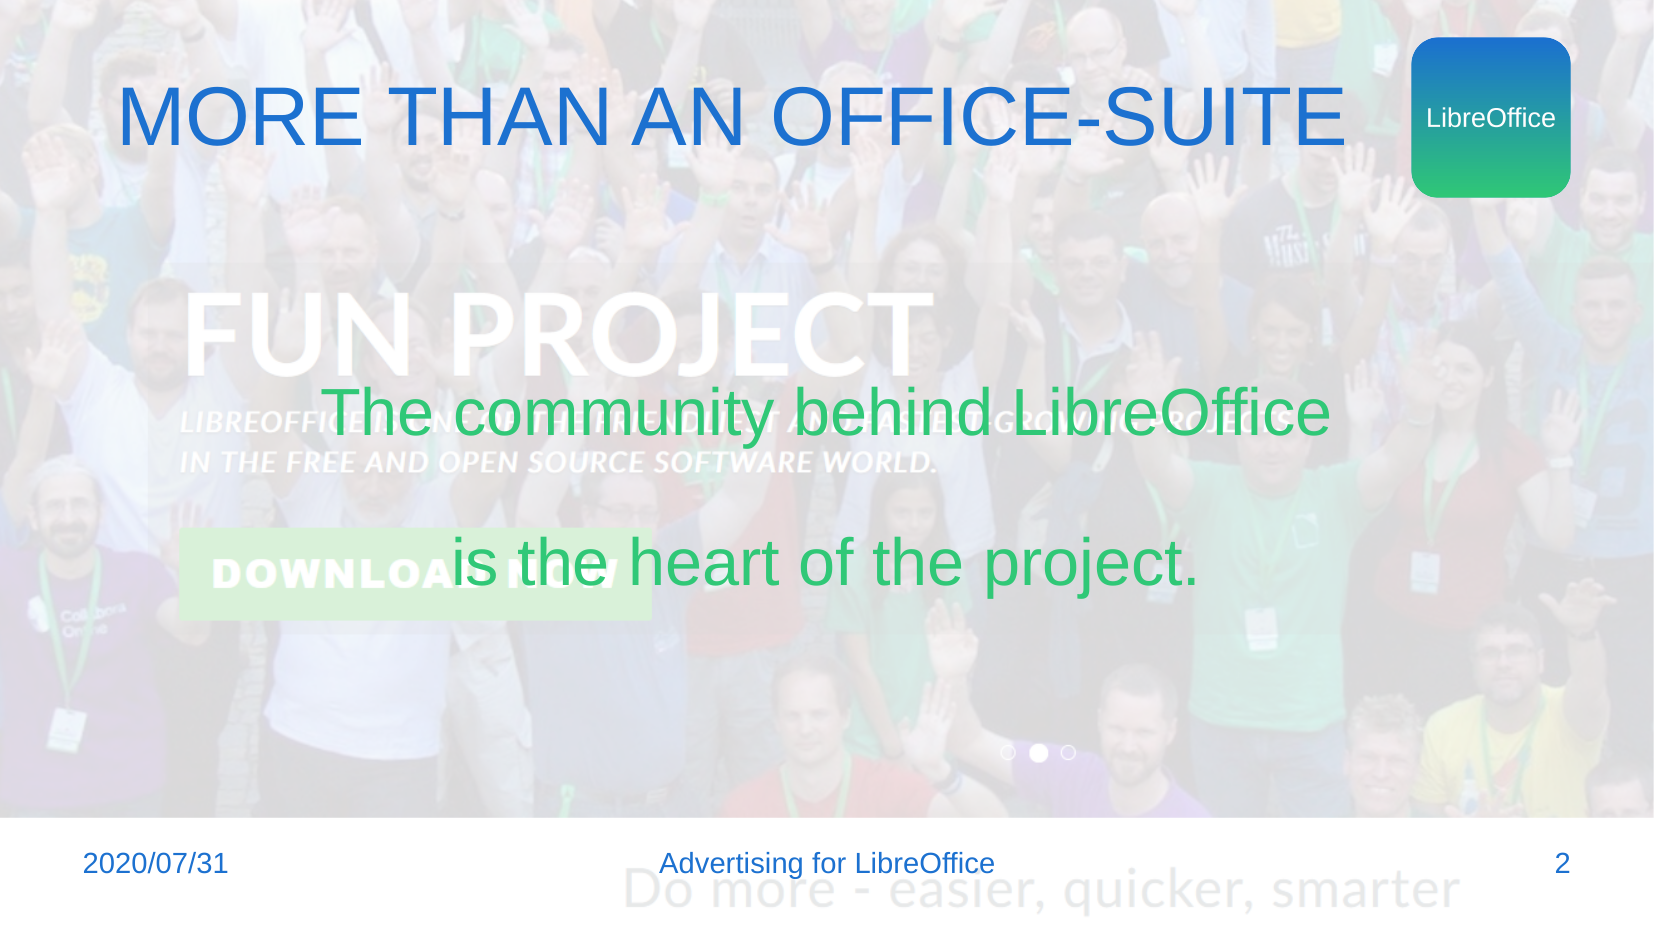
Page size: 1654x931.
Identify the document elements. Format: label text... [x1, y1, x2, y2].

subtitle The community behind LibreOffice is the heart of the project. [82, 375, 1571, 600]
picture [1411, 37, 1571, 198]
title MORE THAN AN OFFICE-SUITE [82, 37, 1382, 197]
